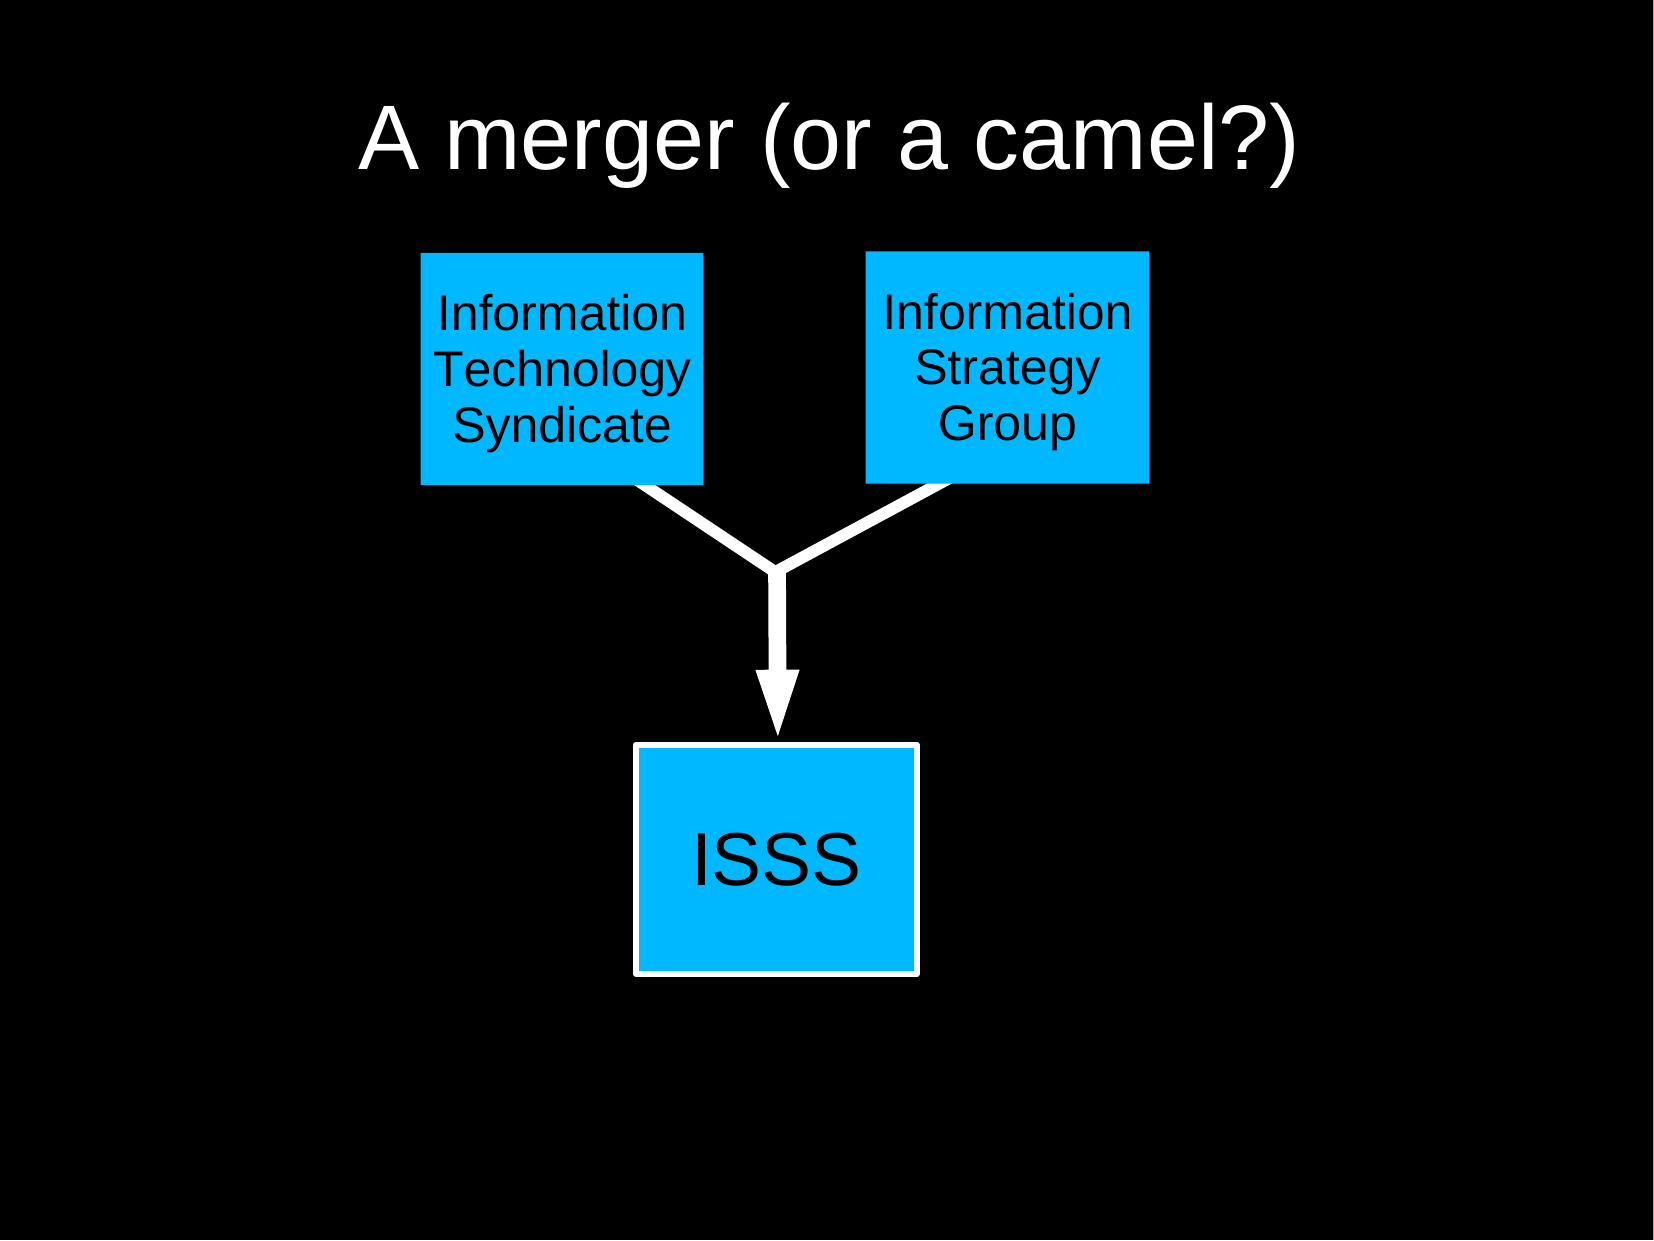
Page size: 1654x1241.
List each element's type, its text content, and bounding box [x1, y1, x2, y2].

text_box Information Strategy Group [865, 251, 1150, 484]
text_box Information Technology Syndicate [420, 252, 704, 486]
text_box ISSS [635, 744, 917, 974]
title A merger (or a camel?) [123, 34, 1536, 242]
